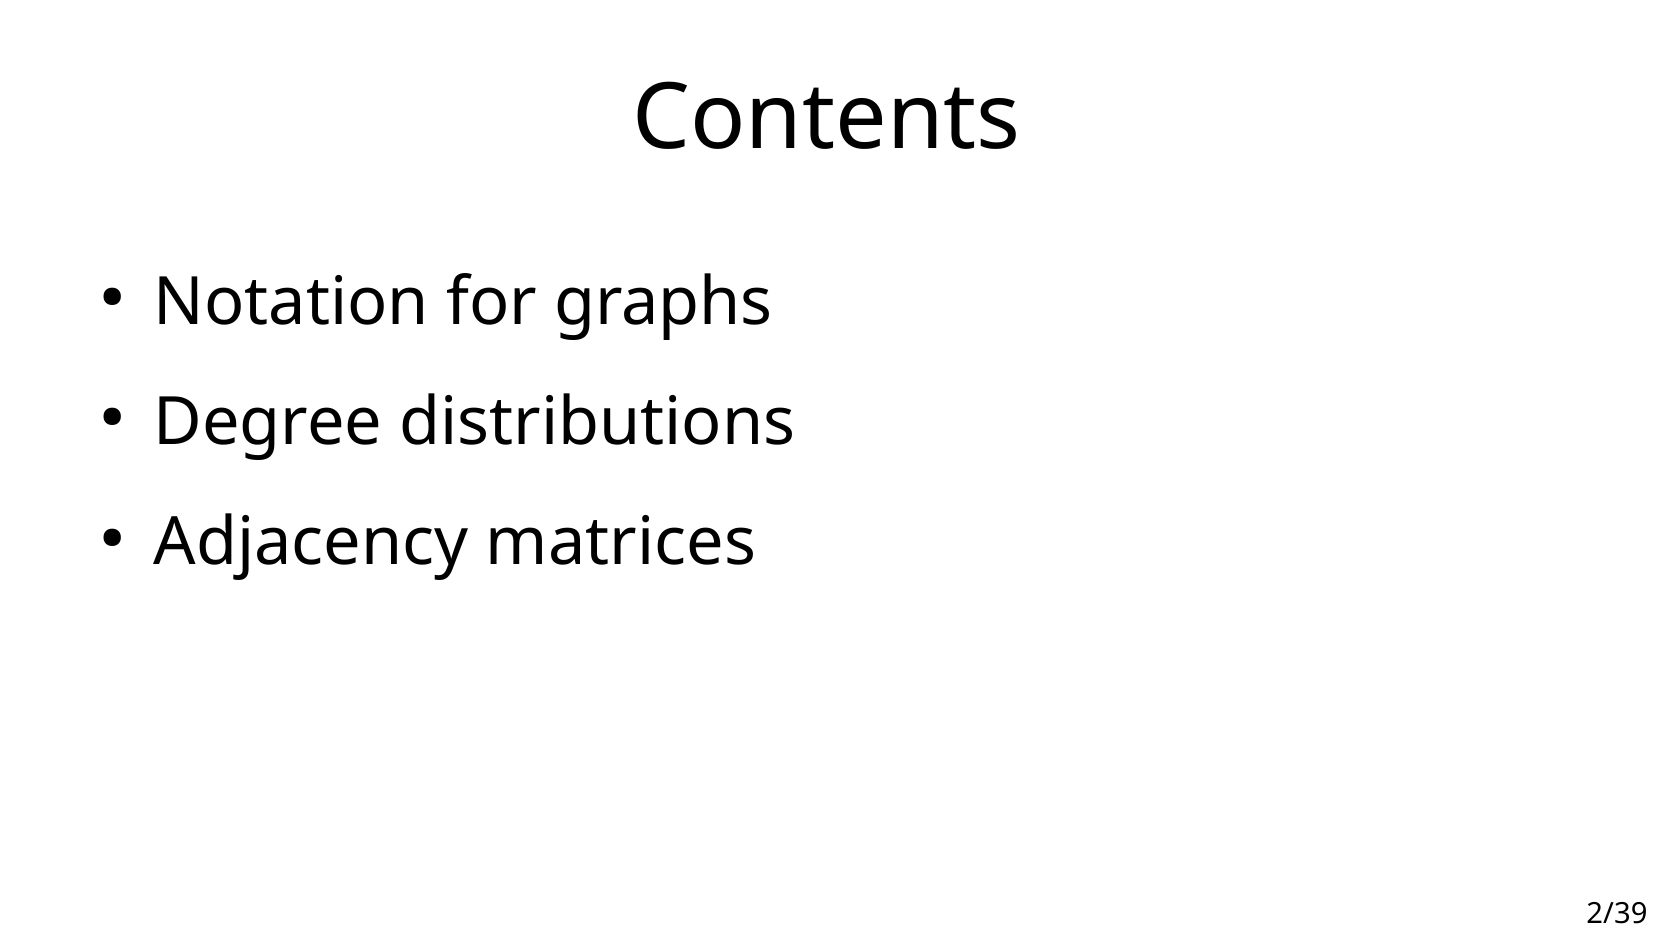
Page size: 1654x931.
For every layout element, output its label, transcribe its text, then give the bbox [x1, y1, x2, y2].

title Contents [82, 1, 1571, 226]
list Notation for graphs Degree distributions Adjacency matrices [82, 253, 1571, 793]
